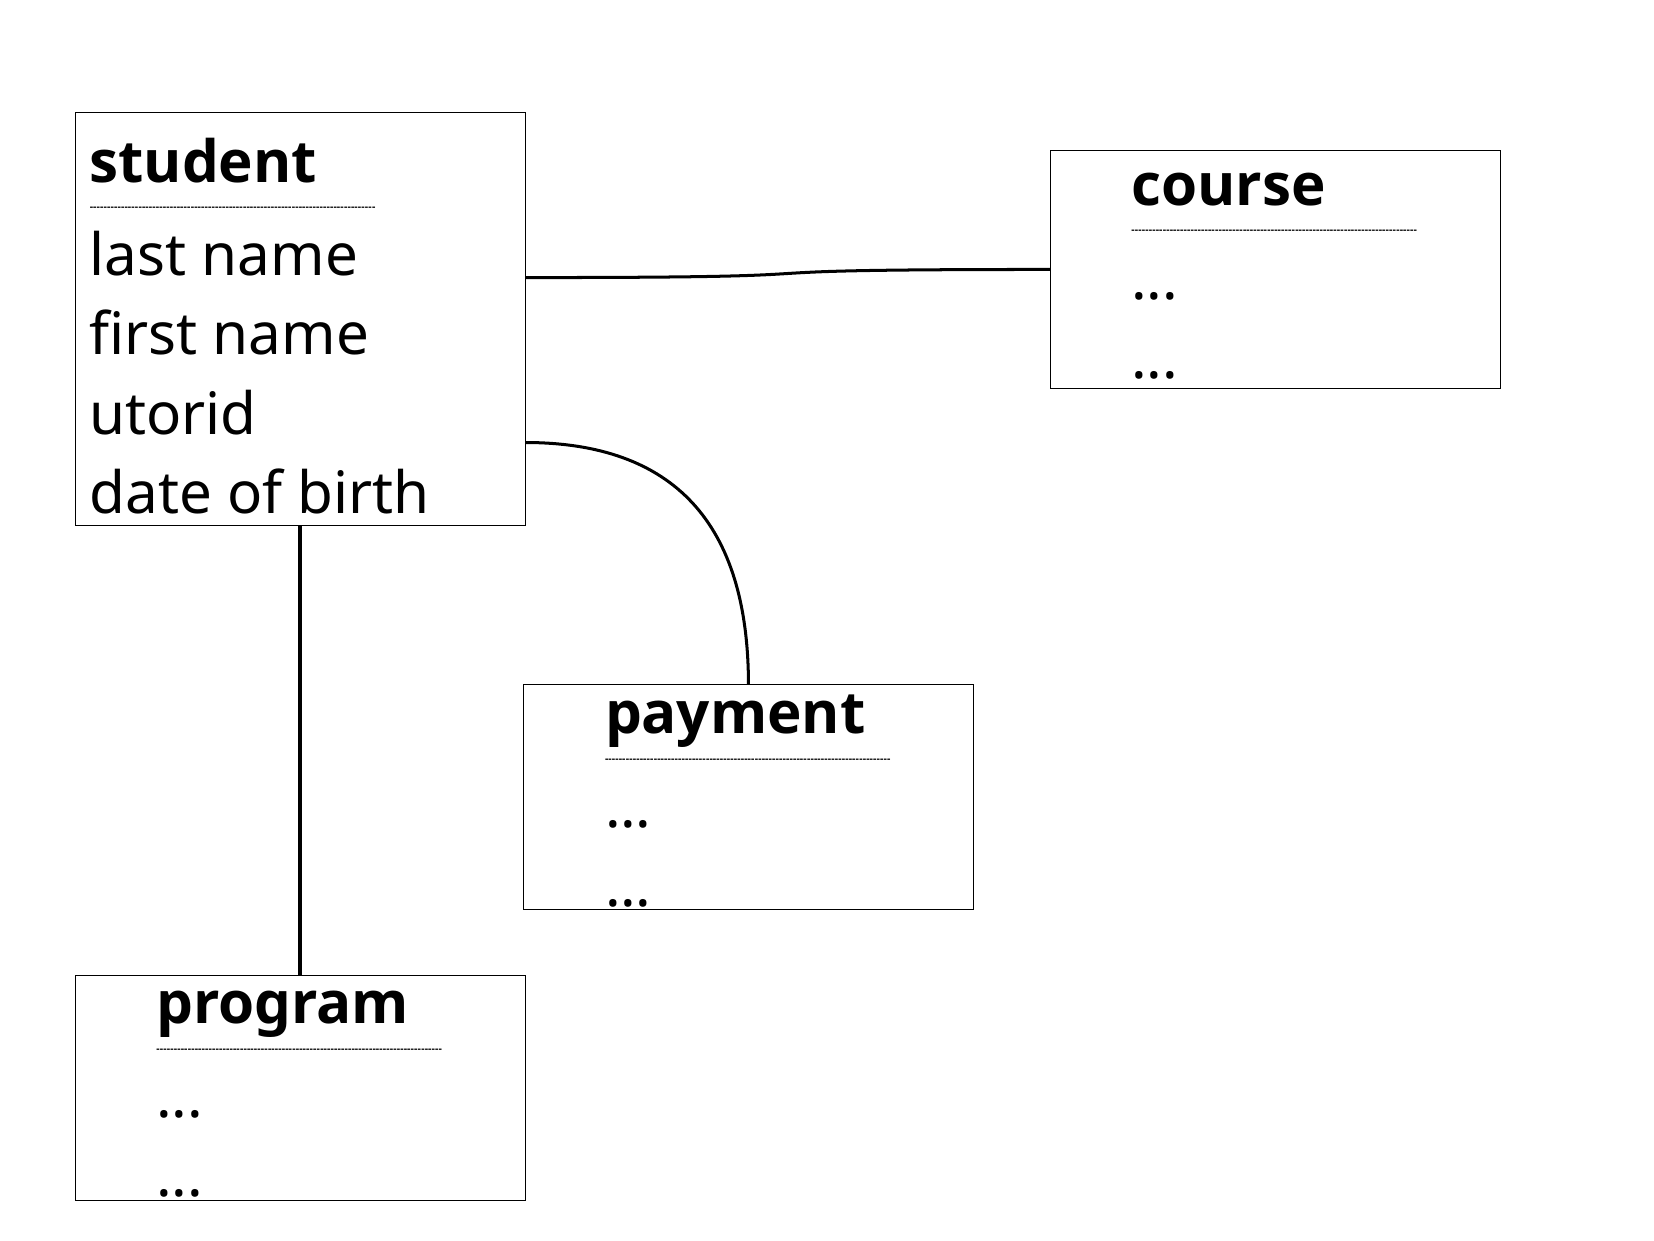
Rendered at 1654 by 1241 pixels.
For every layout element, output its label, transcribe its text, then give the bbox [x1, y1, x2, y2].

text_box program ---------------------------------------------------------------------------------- ... ... [75, 975, 526, 1201]
text_box student ---------------------------------------------------------------------------------- last name first name utorid date of birth [75, 112, 526, 526]
text_box payment ---------------------------------------------------------------------------------- ... ... [523, 684, 974, 910]
text_box course ---------------------------------------------------------------------------------- ... ... [1050, 150, 1501, 389]
